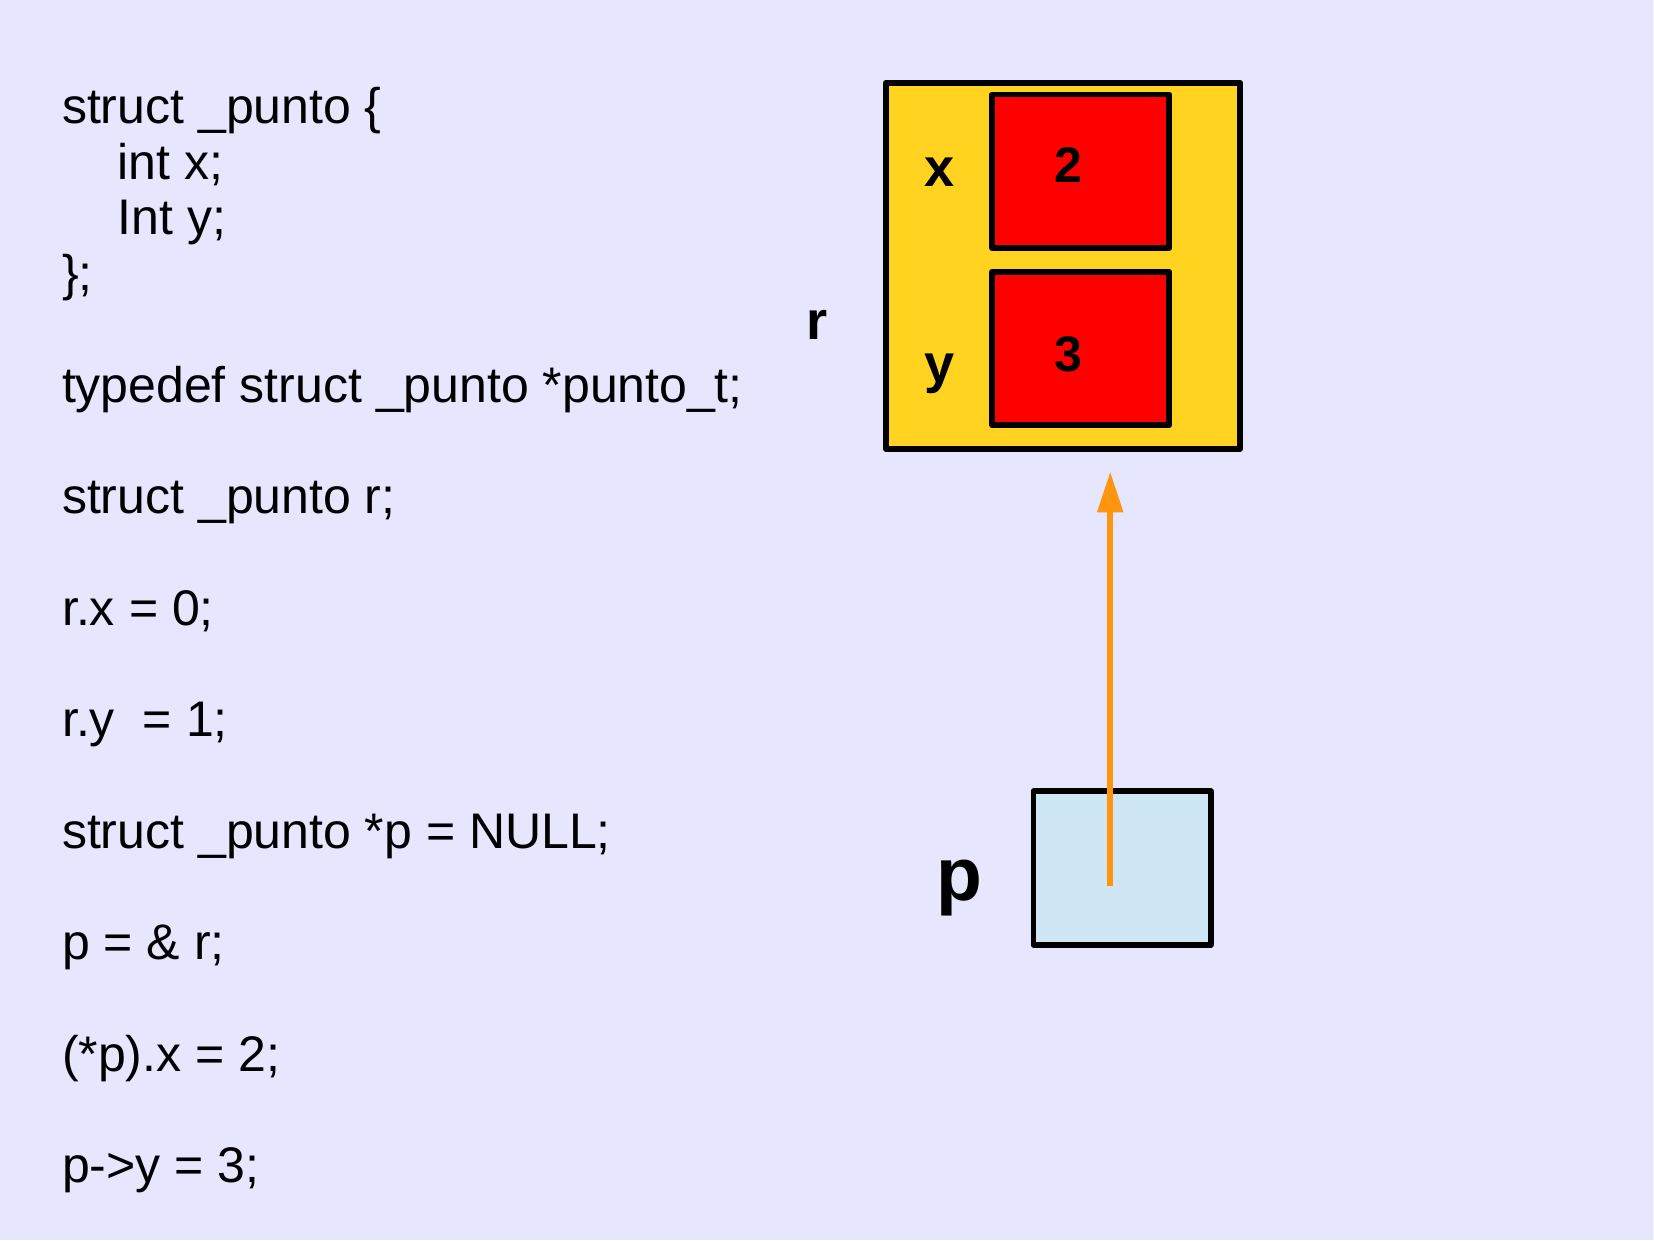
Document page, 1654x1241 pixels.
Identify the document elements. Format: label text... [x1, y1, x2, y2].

text_box 3 [1039, 318, 1123, 390]
text_box struct _punto { int x; Int y; }; typedef struct _punto *punto_t; struct _punto r; r.x = 0; r.y = 1; struct _punto *p = NULL; p = & r; (*p).x = 2; p->y = 3; [47, 70, 863, 1241]
text_box r [791, 283, 875, 359]
text_box p [921, 824, 1033, 924]
text_box 2 [1039, 130, 1123, 201]
text_box [885, 82, 1241, 449]
text_box y [909, 326, 993, 402]
text_box [1033, 791, 1211, 945]
text_box x [909, 129, 993, 206]
